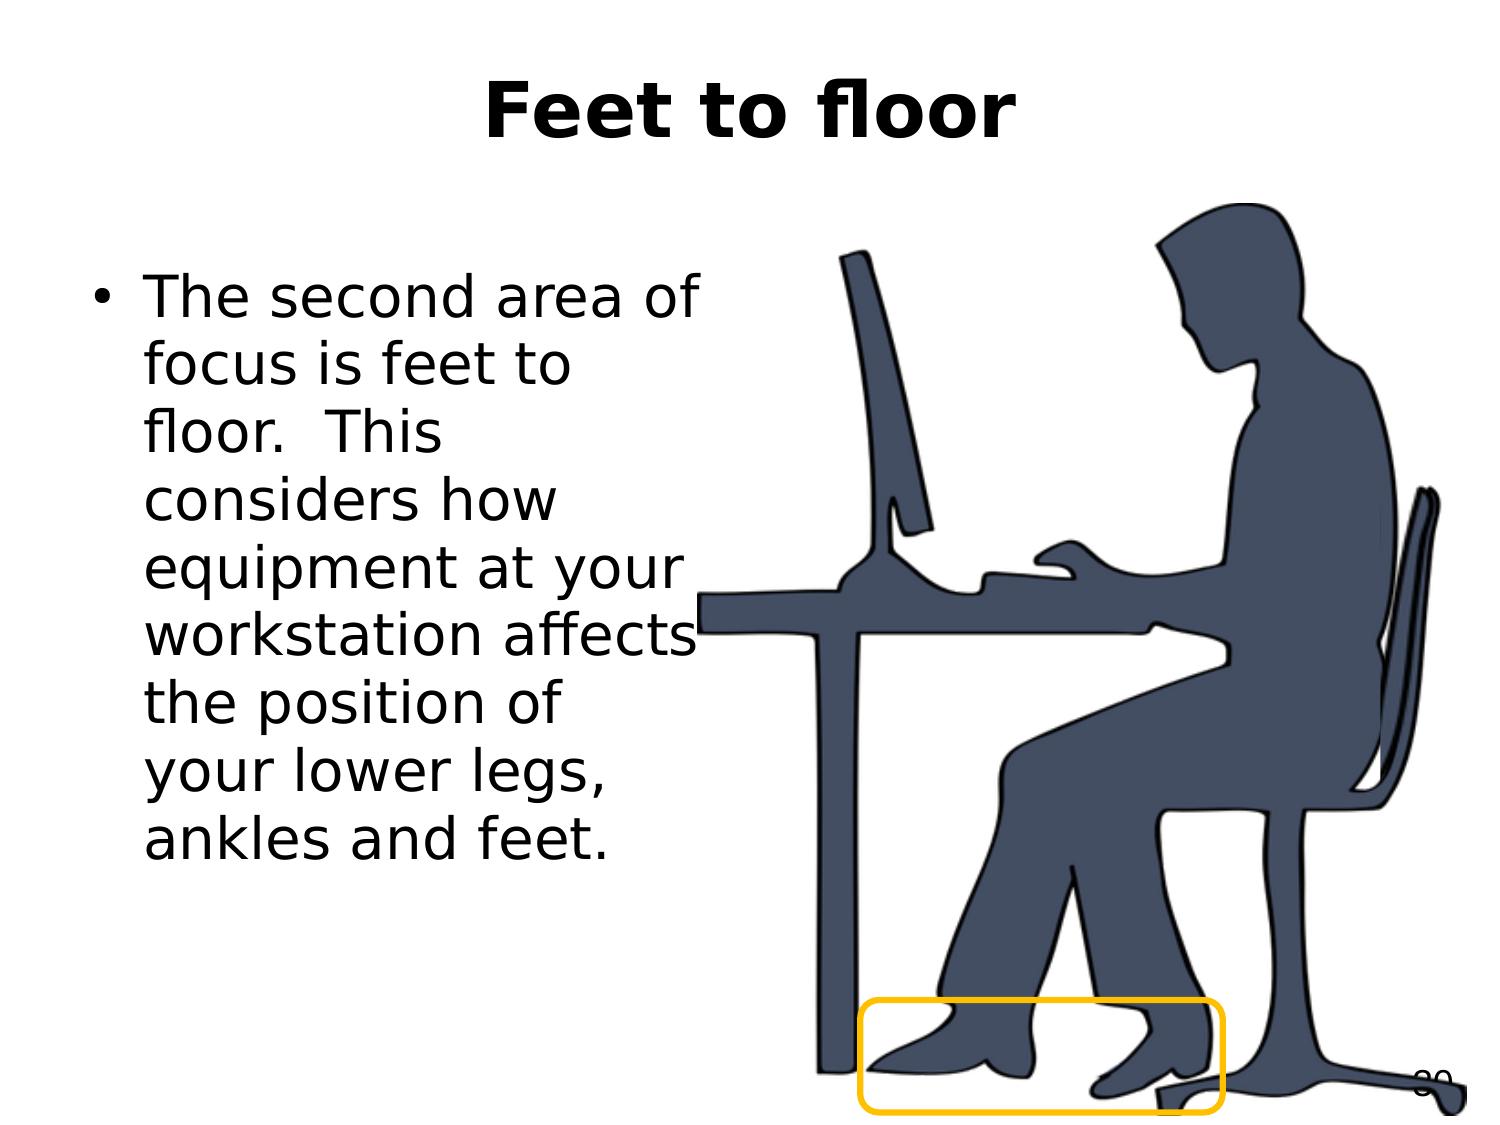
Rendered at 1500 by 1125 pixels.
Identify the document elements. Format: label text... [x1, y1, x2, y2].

title Feet to floor [75, 44, 1425, 177]
picture [697, 203, 1467, 1116]
list The second area of focus is feet to floor. This considers how equipment at your workstation affects the position of your lower legs, ankles and feet. [75, 263, 709, 916]
picture [864, 1004, 1219, 1109]
